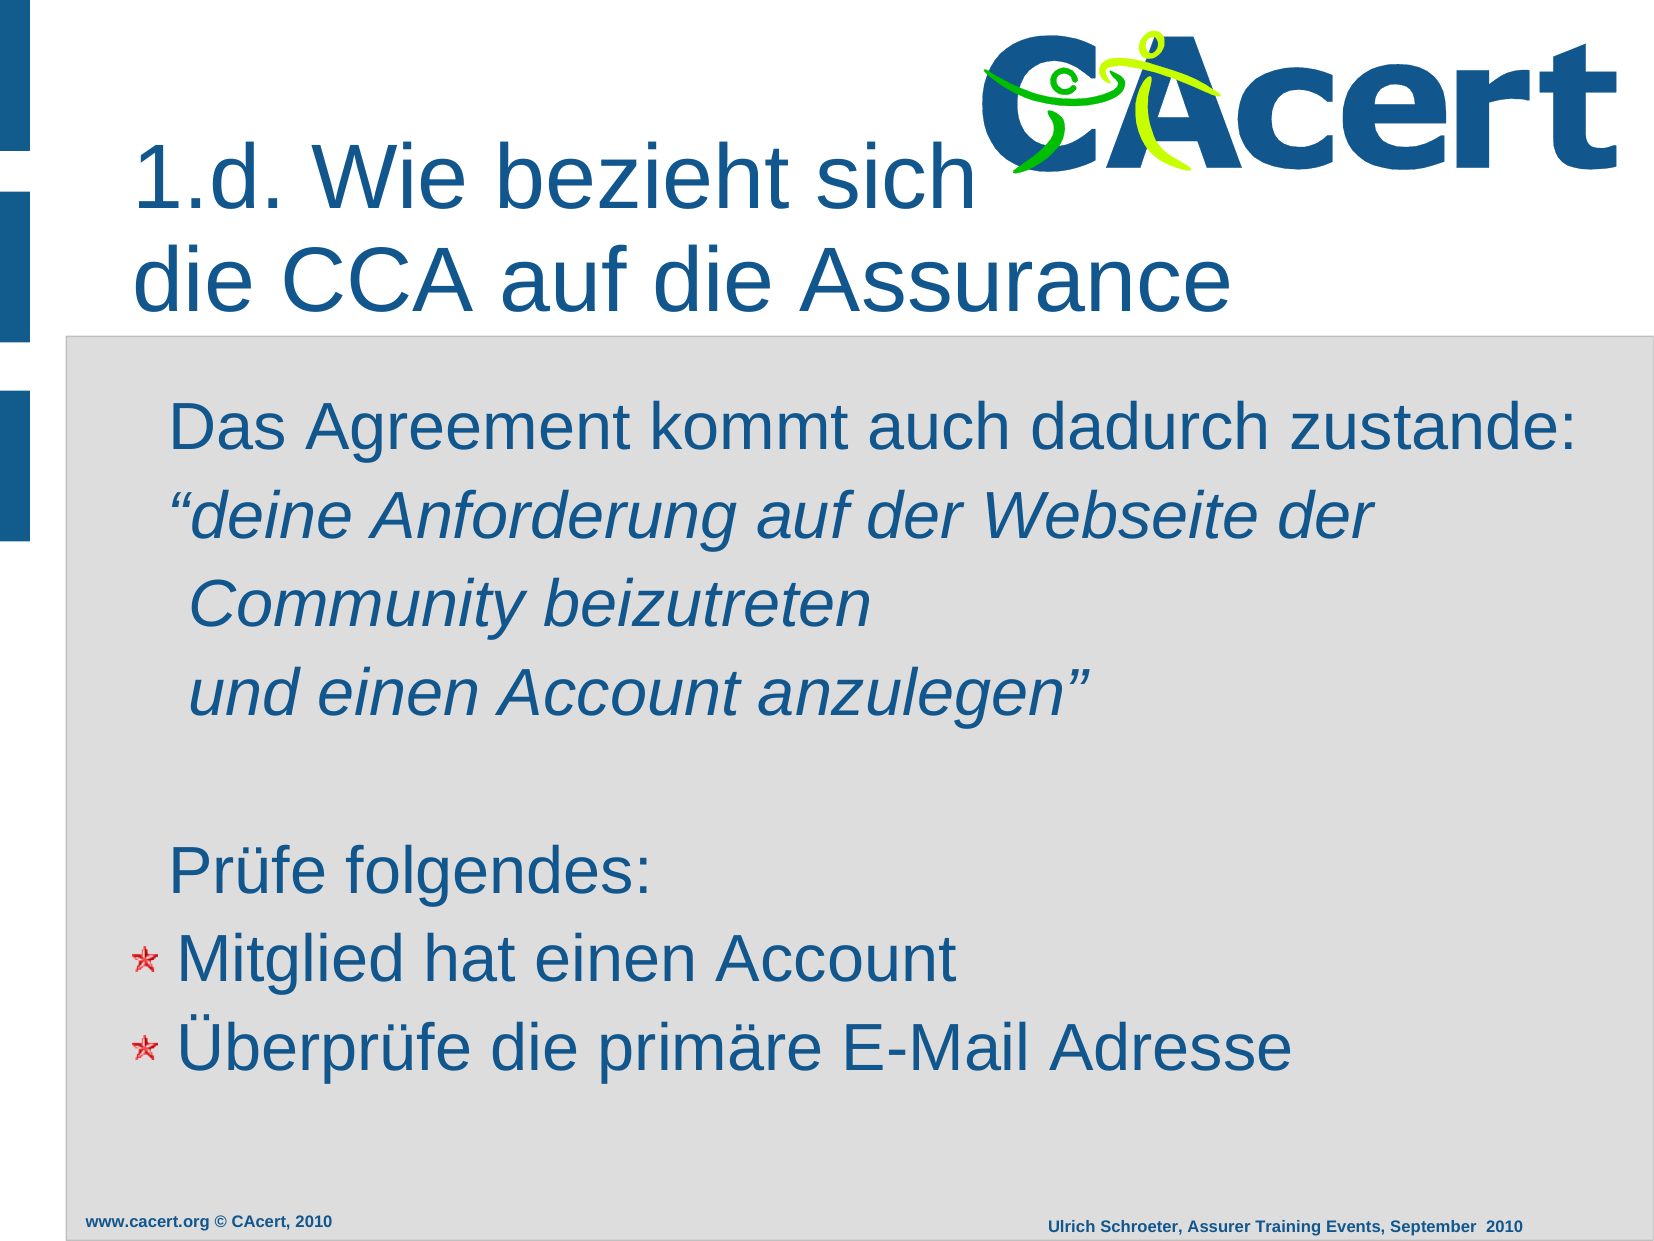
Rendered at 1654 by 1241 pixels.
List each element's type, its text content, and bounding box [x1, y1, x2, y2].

text_box 1.d. Wie bezieht sich die CCA auf die Assurance [118, 118, 1250, 339]
text_box Das Agreement kommt auch dadurch zustande: “deine Anforderung auf der Webseite der Community beizutreten und einen Account anzulegen” Prüfe folgendes: Mitglied hat einen Account Überprüfe die primäre E-Mail Adresse [118, 367, 1597, 1093]
